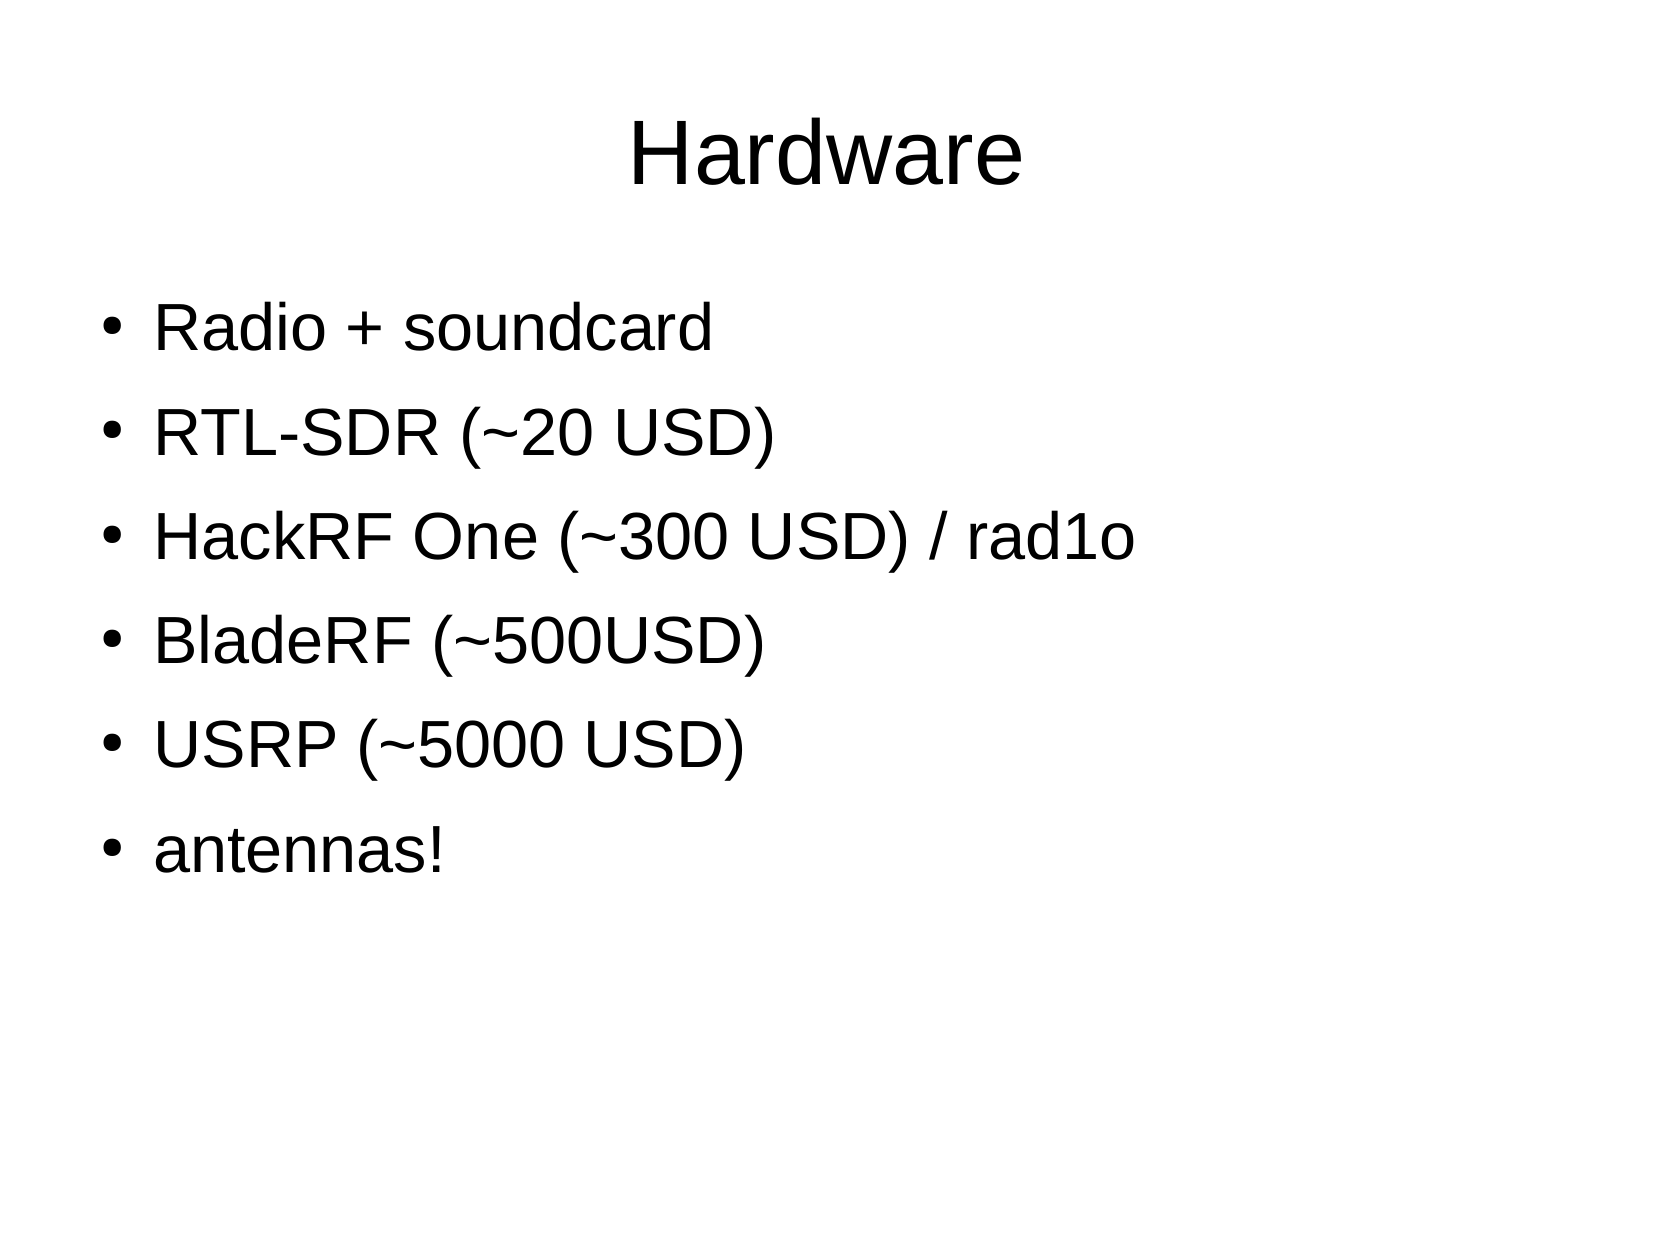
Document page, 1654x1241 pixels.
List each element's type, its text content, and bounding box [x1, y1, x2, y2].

title Hardware [82, 49, 1571, 257]
list Radio + soundcard RTL-SDR (~20 USD) HackRF One (~300 USD) / rad1o BladeRF (~500USD) USRP (~5000 USD) antennas! [82, 290, 1571, 1010]
